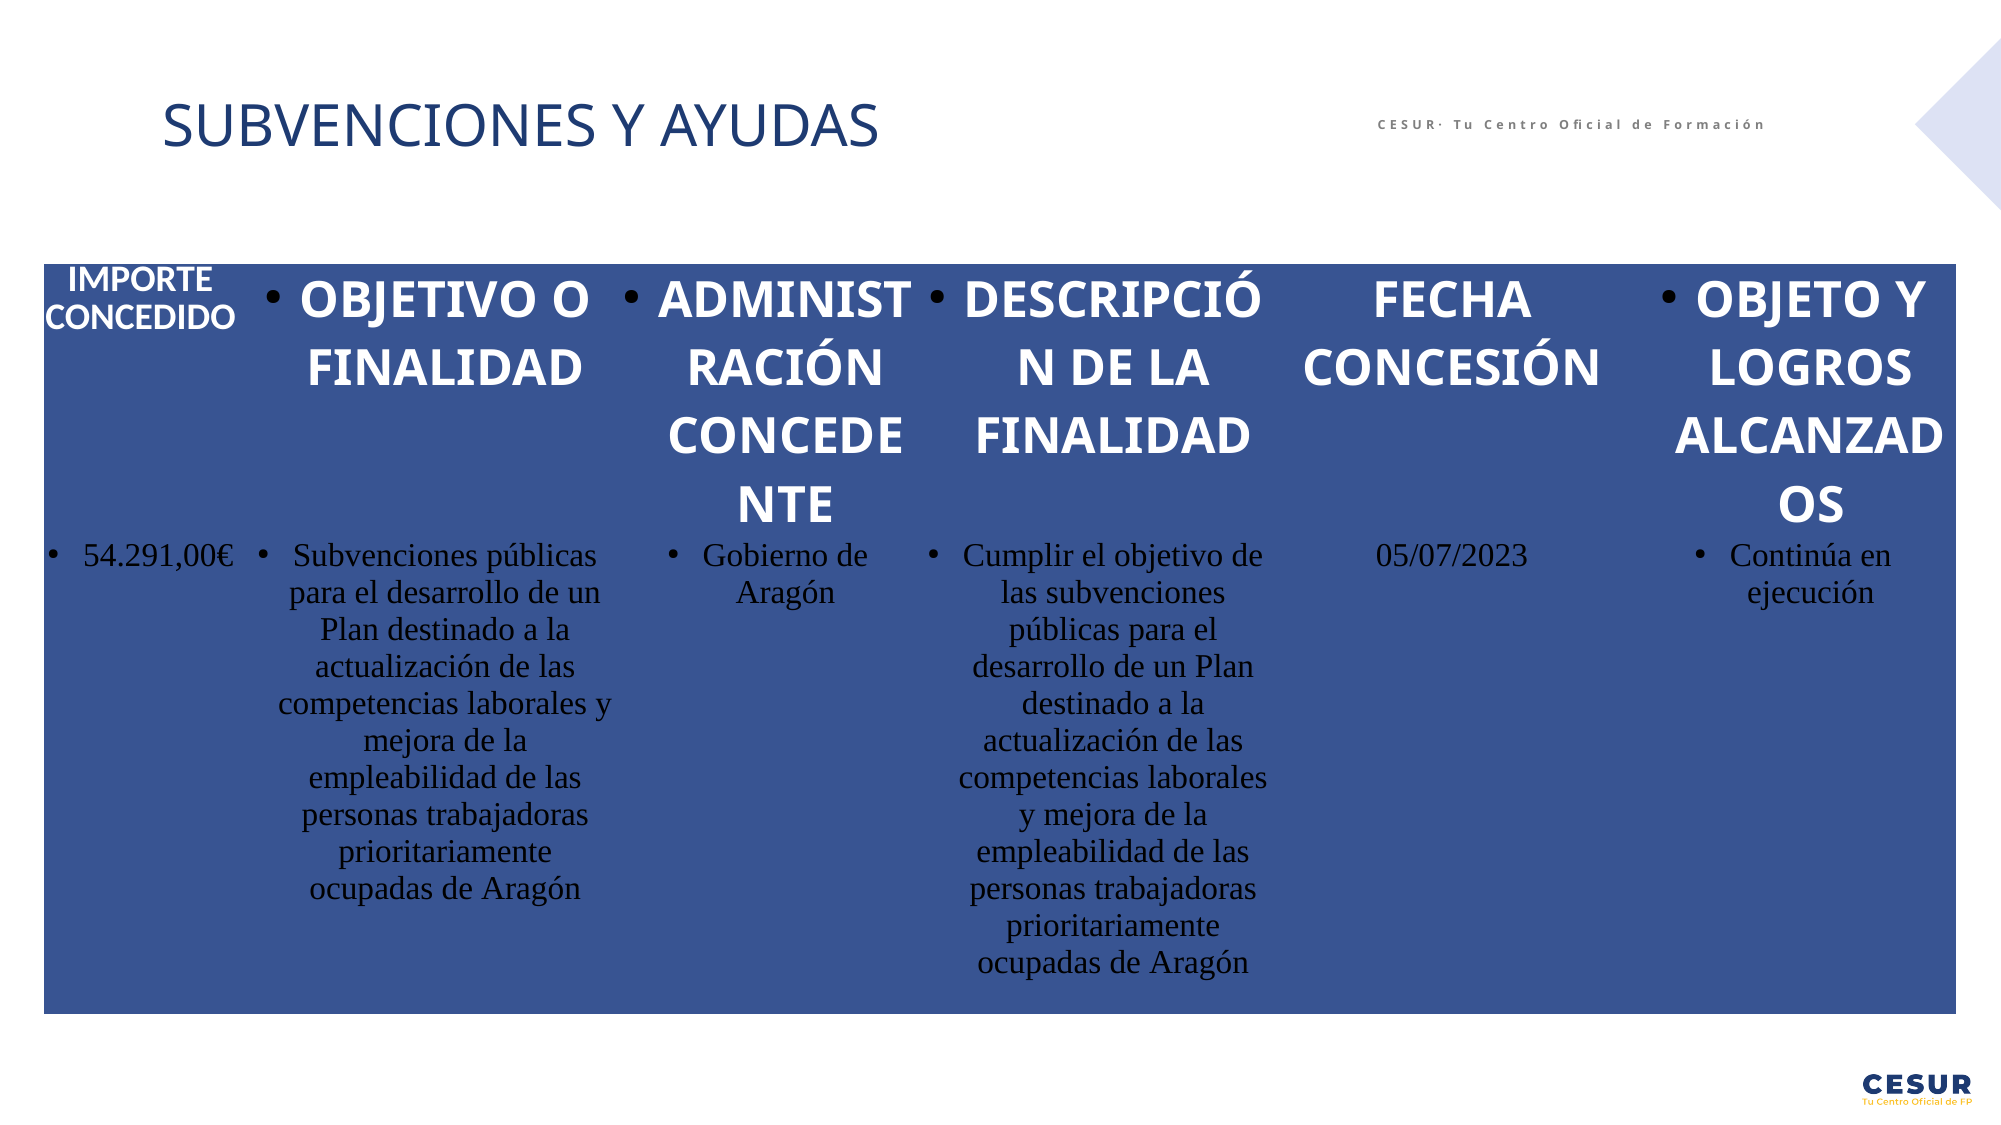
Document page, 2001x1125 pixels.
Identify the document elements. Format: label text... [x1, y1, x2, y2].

table_cell Gobierno de Aragón [618, 537, 917, 1014]
table_header ADMINISTRACIÓN CONCEDENTE [618, 264, 917, 537]
table_cell Subvenciones públicas para el desarrollo de un Plan destinado a la actualización de las competencias laborales y mejora de la empleabilidad de las personas trabajadoras prioritariamente ocupadas de Aragón [237, 537, 618, 1014]
table_header OBJETO Y LOGROS ALCANZADOS [1630, 264, 1956, 537]
table_header OBJETIVO O FINALIDAD [237, 264, 618, 537]
title SUBVENCIONES Y AYUDAS [147, 88, 1103, 165]
table_header IMPORTE CONCEDIDO [44, 264, 237, 537]
table_header DESCRIPCIÓN DE LA FINALIDAD [917, 264, 1274, 537]
table_cell Cumplir el objetivo de las subvenciones públicas para el desarrollo de un Plan destinado a la actualización de las competencias laborales y mejora de la empleabilidad de las personas trabajadoras prioritariamente ocupadas de Aragón [917, 537, 1274, 1014]
table_cell 05/07/2023 [1274, 537, 1630, 1014]
table_cell Continúa en ejecución [1630, 537, 1956, 1014]
table_cell 54.291,00€ [44, 537, 237, 1014]
table_header FECHA CONCESIÓN [1274, 264, 1630, 537]
